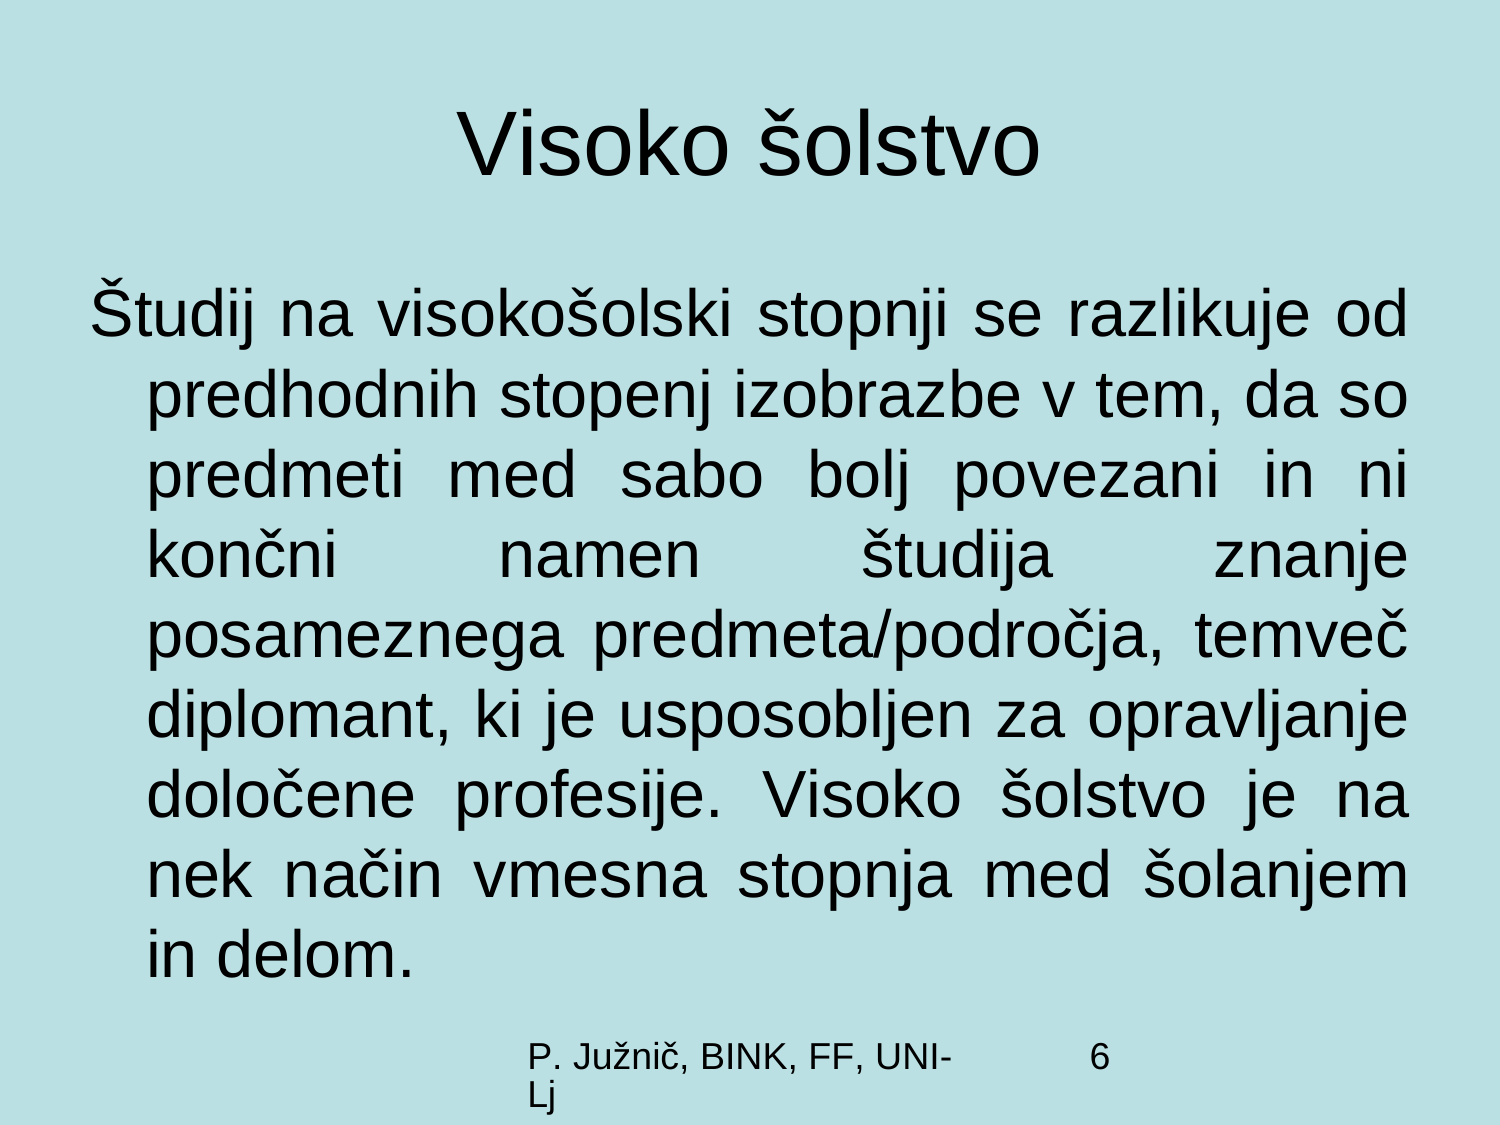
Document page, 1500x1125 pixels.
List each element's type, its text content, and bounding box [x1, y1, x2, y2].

title Visoko šolstvo [75, 45, 1426, 233]
list Študij na visokošolski stopnji se razlikuje od predhodnih stopenj izobrazbe v tem, da so predmeti med sabo bolj povezani in ni končni namen študija znanje posameznega predmeta/področja, temveč diplomant, ki je usposobljen za opravljanje določene profesije. Visoko šolstvo je na nek način vmesna stopnja med šolanjem in delom. [75, 262, 1426, 1006]
